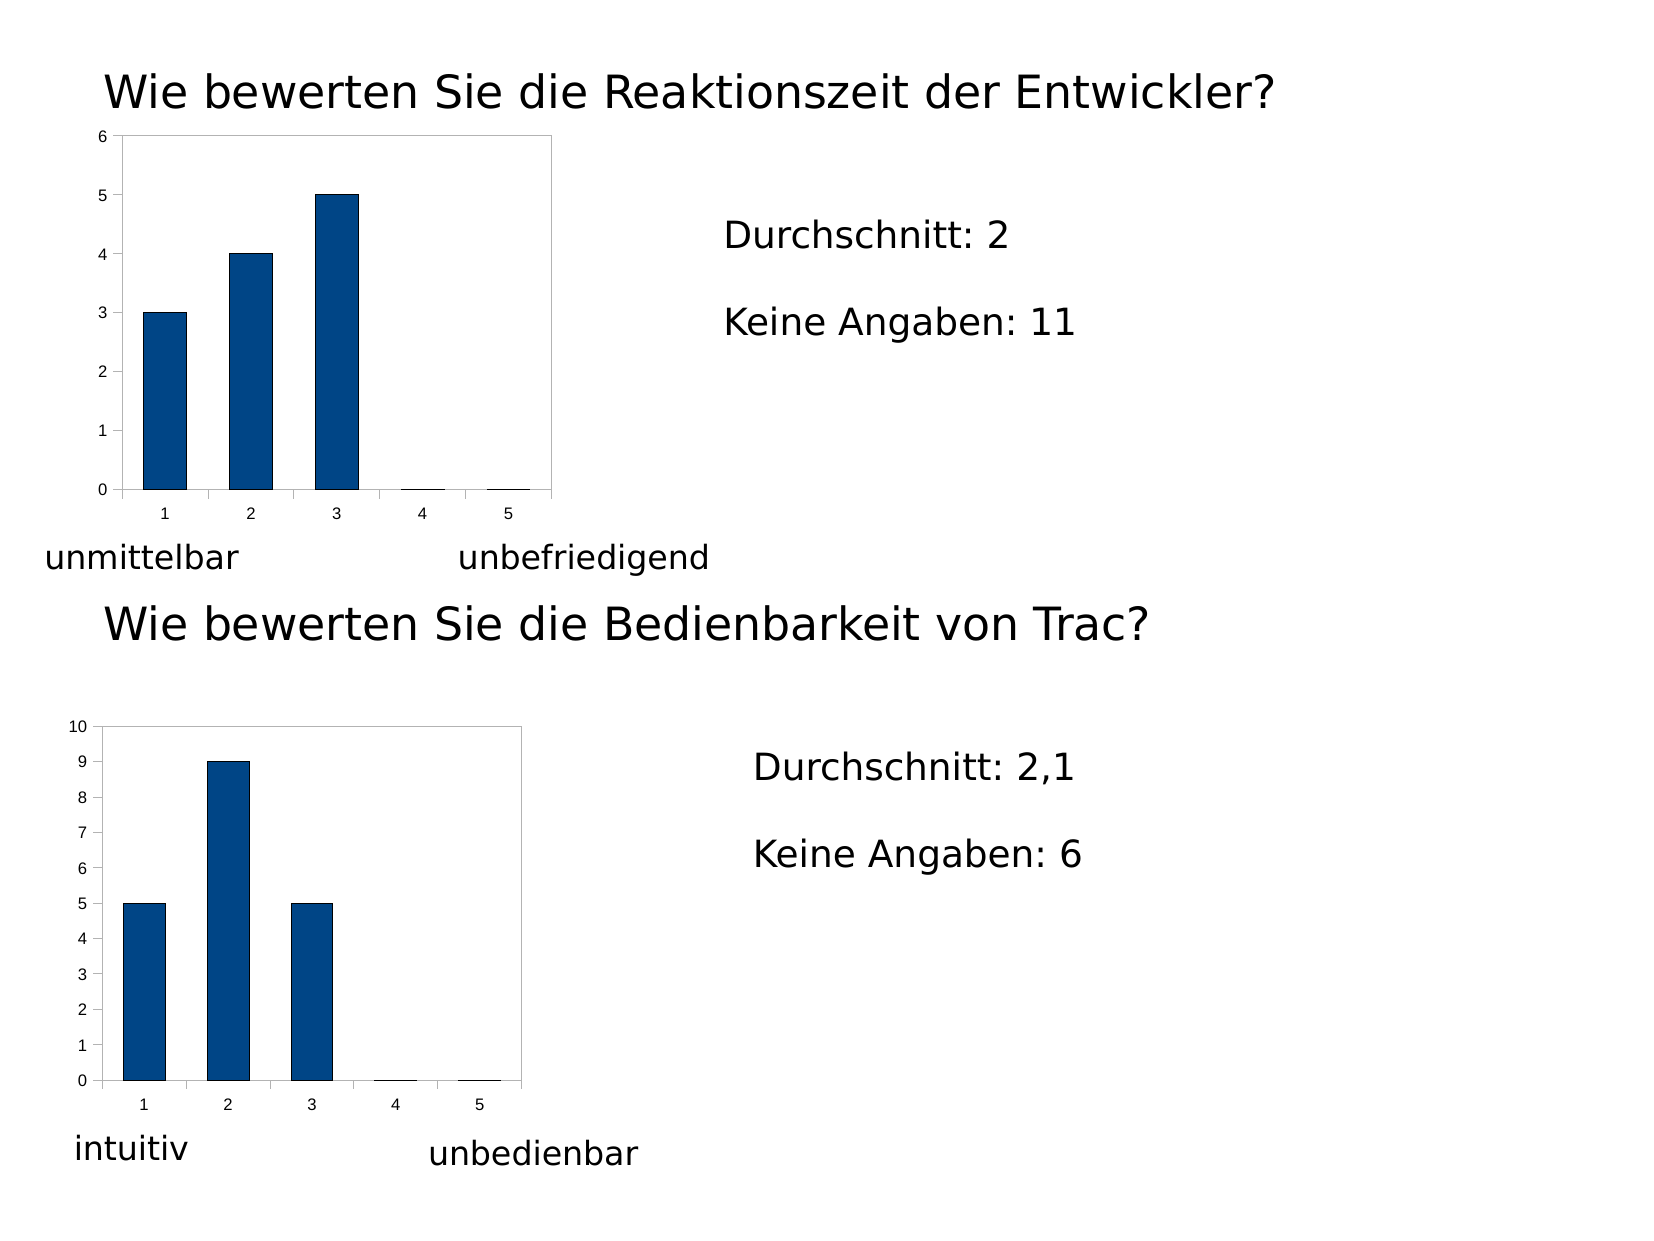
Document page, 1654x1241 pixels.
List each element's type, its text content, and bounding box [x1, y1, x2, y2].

text_box intuitiv [59, 1122, 325, 1176]
text_box Durchschnitt: 2,1 Keine Angaben: 6 [738, 738, 1300, 884]
chart [59, 708, 532, 1123]
text_box unbedienbar [413, 1127, 680, 1182]
text_box Wie bewerten Sie die Reaktionszeit der Entwickler? [88, 59, 1565, 128]
text_box Wie bewerten Sie die Bedienbarkeit von Trac? [88, 590, 1506, 659]
chart [88, 118, 561, 532]
text_box unmittelbar [29, 531, 266, 585]
text_box Durchschnitt: 2 Keine Angaben: 11 [708, 206, 1241, 353]
text_box unbefriedigend [442, 531, 739, 585]
